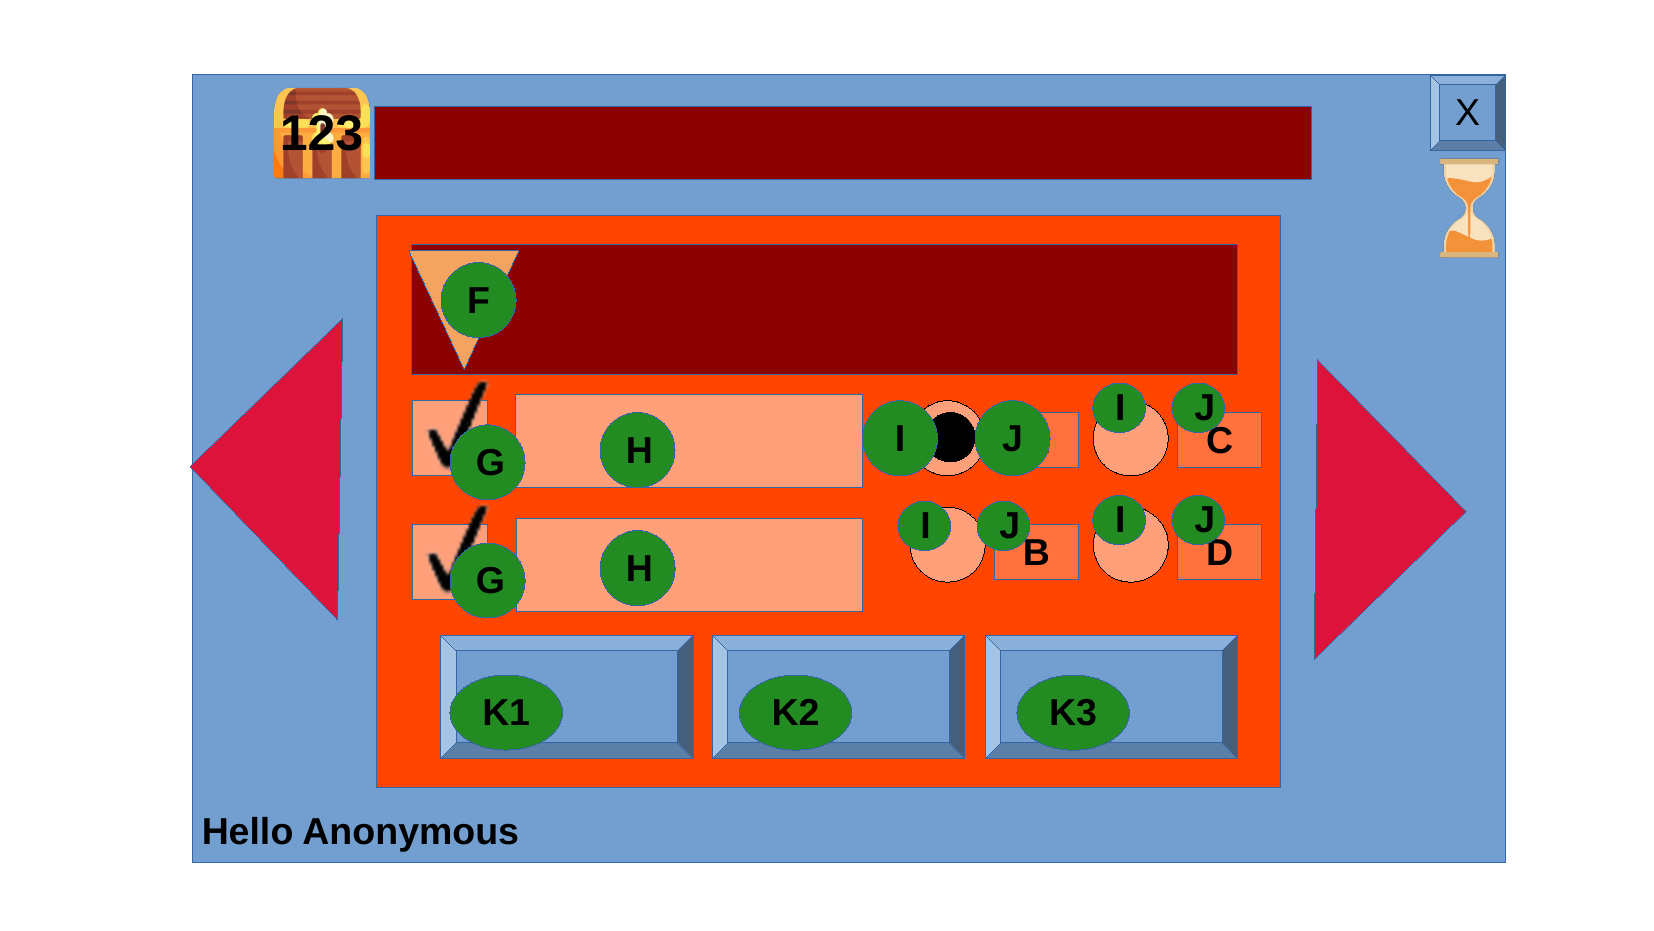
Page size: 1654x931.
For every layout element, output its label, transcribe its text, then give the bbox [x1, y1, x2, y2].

text_box K3 [1016, 675, 1130, 751]
text_box J [975, 400, 1051, 476]
text_box B [1030, 554, 1042, 561]
text_box J [977, 501, 1030, 551]
text_box K1 [449, 675, 563, 751]
picture [274, 74, 370, 192]
text_box I [1092, 495, 1146, 545]
text_box D [1177, 524, 1262, 580]
text_box B [994, 524, 1079, 580]
text_box H [600, 530, 676, 606]
text_box I [862, 400, 938, 476]
text_box H [600, 412, 676, 488]
text_box C [1177, 412, 1262, 468]
text_box [190, 74, 1506, 863]
text_box J [1171, 383, 1225, 433]
text_box K2 [739, 675, 852, 751]
picture [404, 329, 517, 624]
picture [1399, 133, 1544, 278]
text_box I [1092, 383, 1146, 433]
text_box Hello Anonymous [187, 802, 938, 931]
text_box I [897, 501, 951, 551]
text_box G [450, 424, 526, 500]
text_box J [1171, 495, 1225, 545]
text_box X [1440, 85, 1495, 133]
text_box A [1037, 412, 1079, 468]
text_box G [450, 542, 526, 619]
text_box D [1214, 543, 1226, 561]
text_box F [441, 262, 517, 338]
text_box B [1030, 543, 1040, 550]
